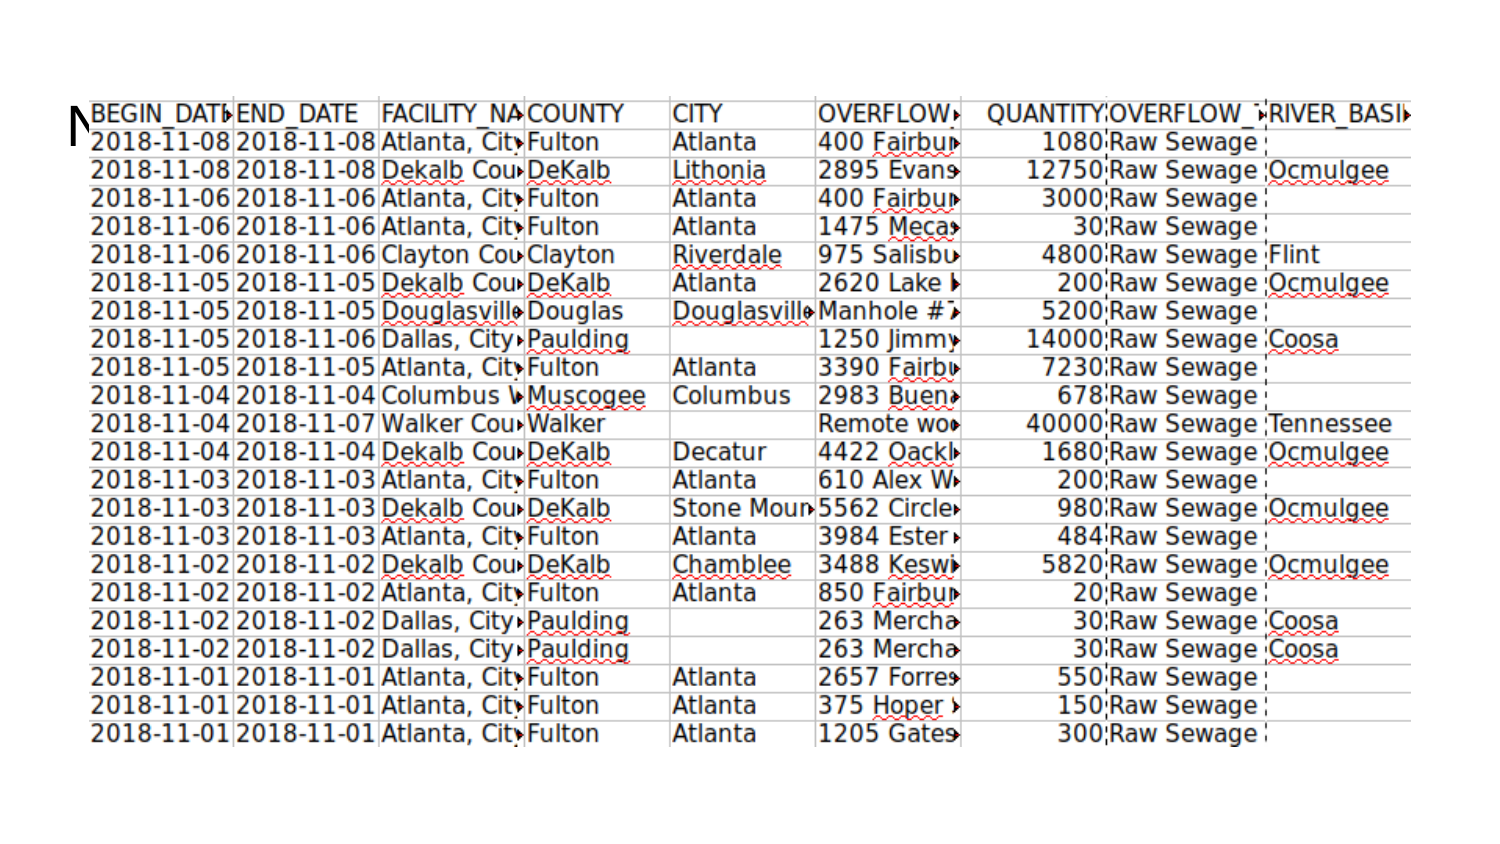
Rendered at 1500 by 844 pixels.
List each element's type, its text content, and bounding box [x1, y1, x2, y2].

picture [89, 96, 1411, 747]
title November 1-13, 2018, spills from GA-EPD [51, 72, 1449, 167]
